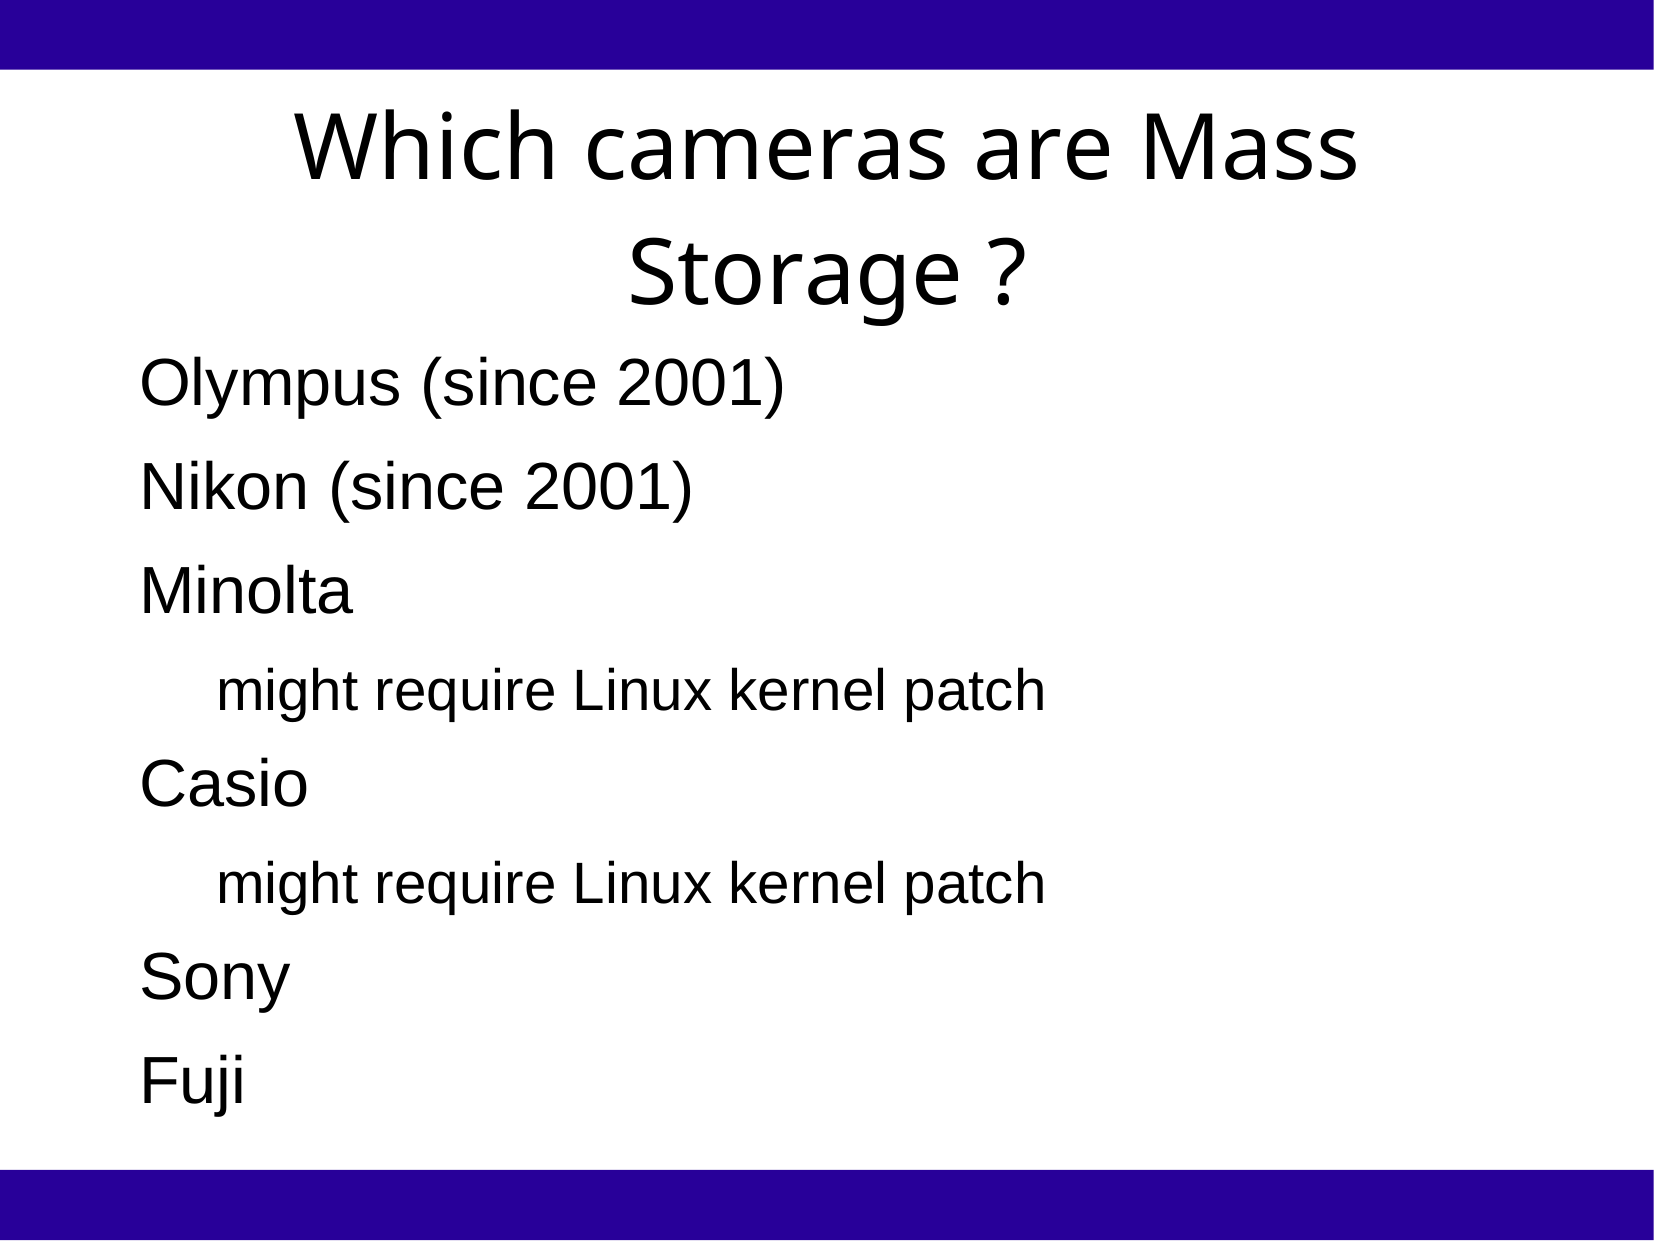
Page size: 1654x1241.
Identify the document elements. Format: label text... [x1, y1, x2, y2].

title Which cameras are Mass Storage ? [121, 99, 1534, 314]
list Olympus (since 2001) Nikon (since 2001) Minolta might require Linux kernel patch Casio might require Linux kernel patch Sony Fuji [121, 344, 1534, 1183]
